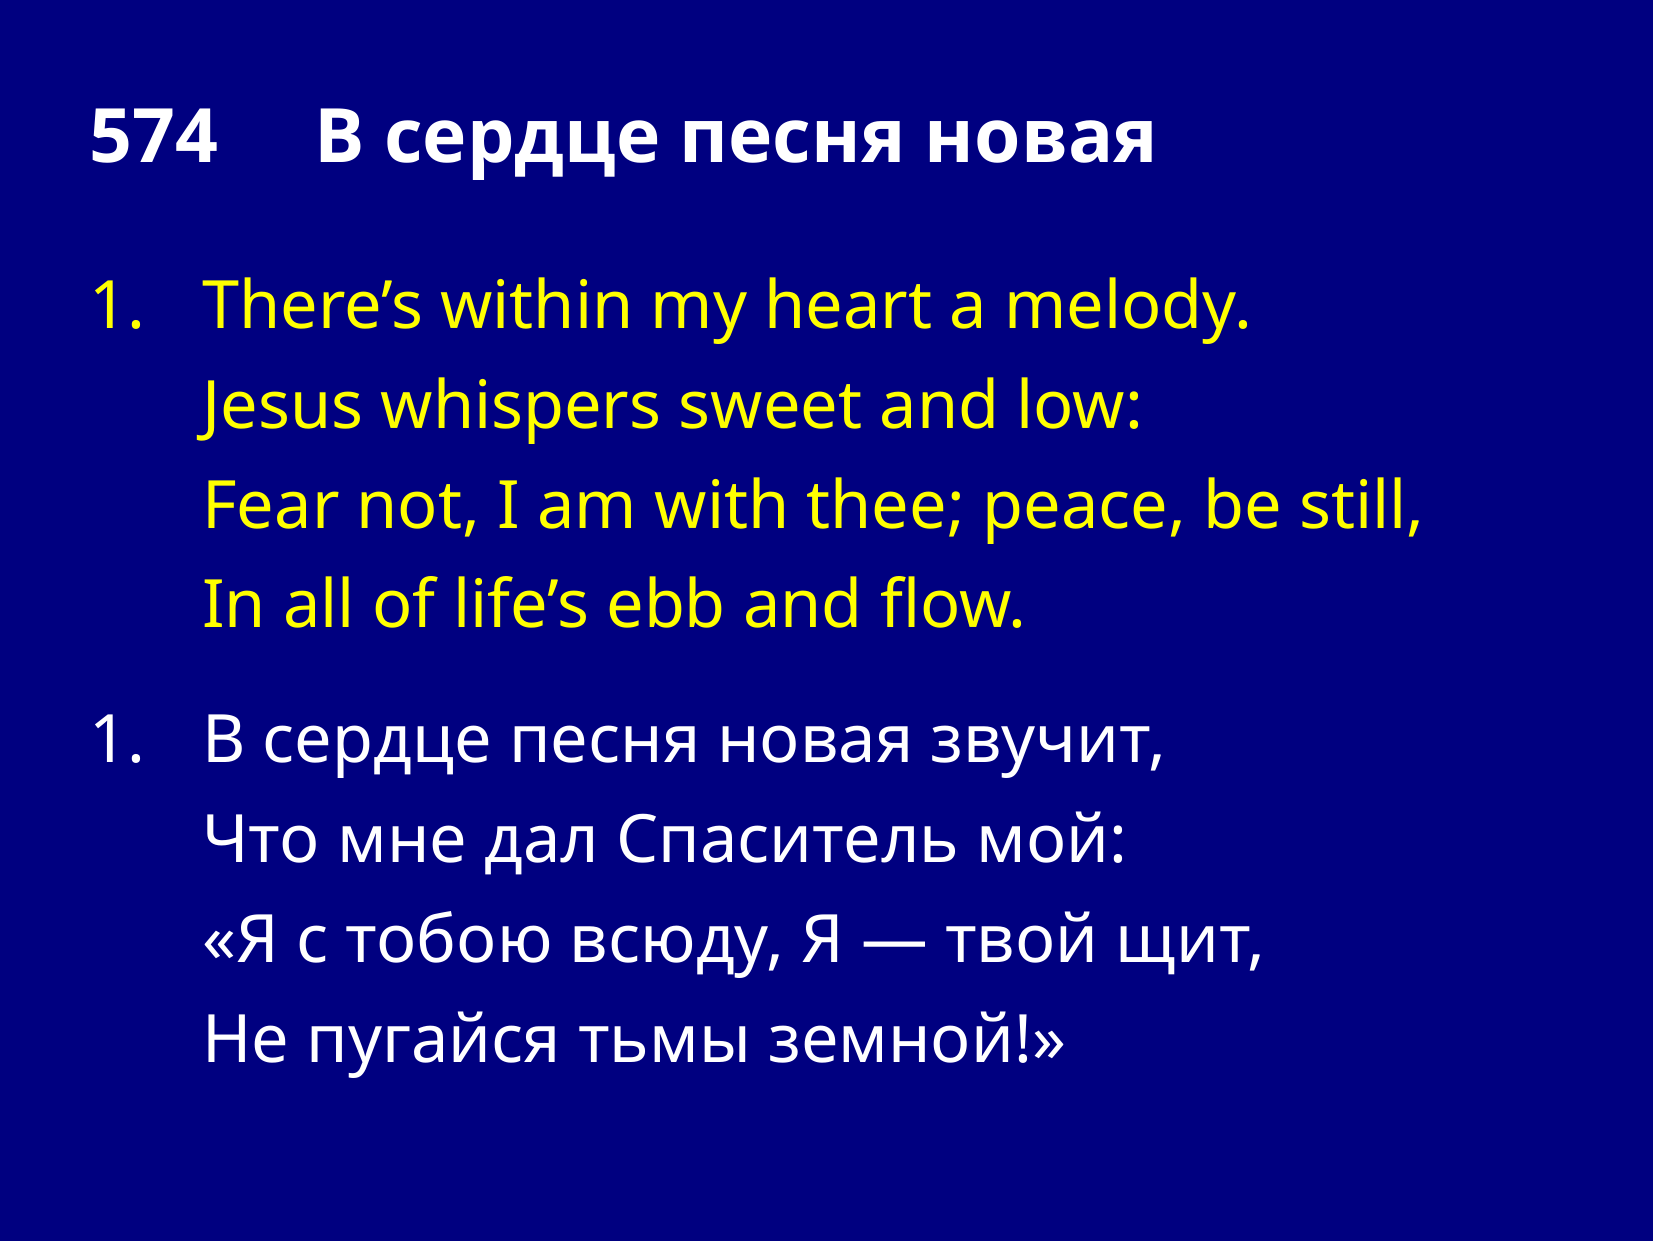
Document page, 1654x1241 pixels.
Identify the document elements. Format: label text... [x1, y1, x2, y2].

text_box 1. There’s within my heart a melody. Jesus whispers sweet and low: Fear not, I am with thee; peace, be still, In all of life’s ebb and flow. [75, 150, 1653, 638]
text_box 574 В сердце песня новая [75, 75, 1576, 188]
text_box 1. В сердце песня новая звучит, Что мне дал Спаситель мой: «Я с тобою всюду, Я — твой щит, Не пугайся тьмы земной!» [75, 675, 1576, 1163]
